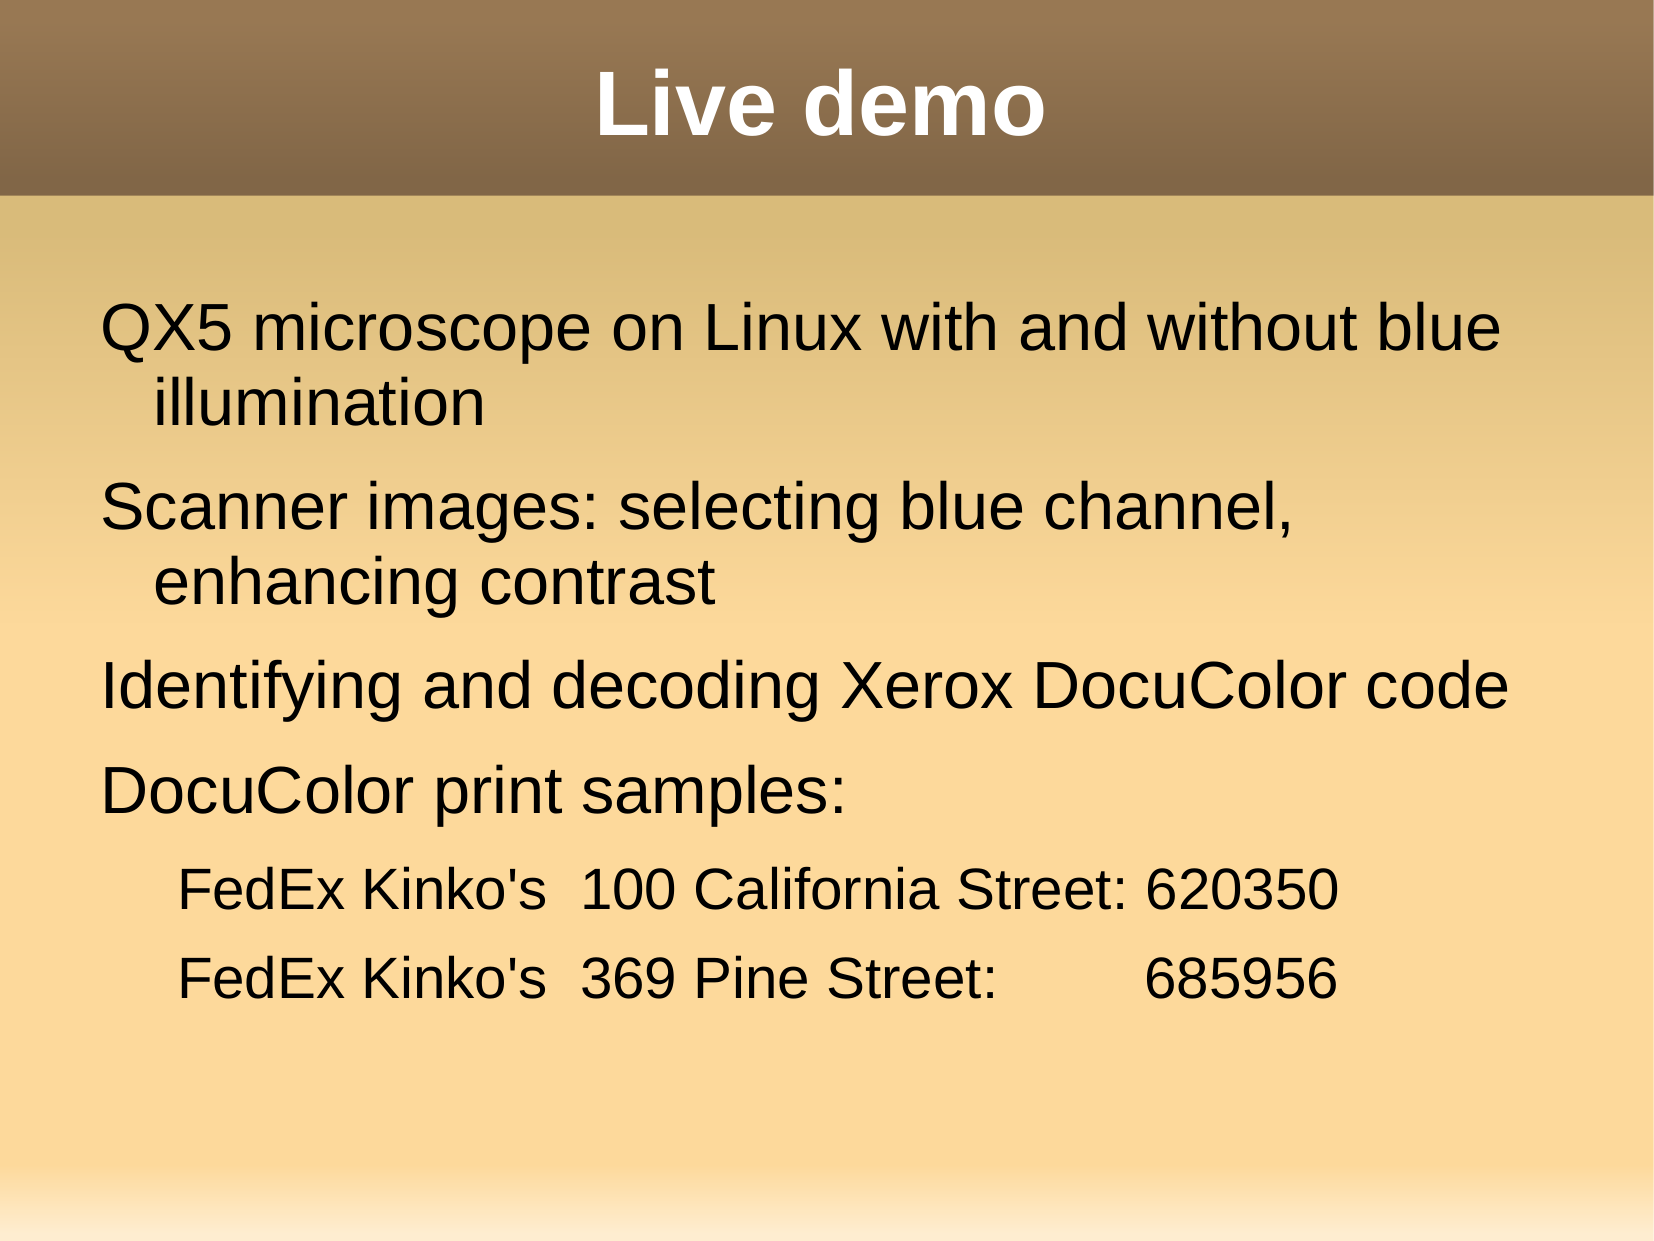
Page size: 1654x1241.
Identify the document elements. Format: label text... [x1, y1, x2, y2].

title Live demo [76, 0, 1565, 208]
picture [0, 0, 1654, 1241]
list QX5 microscope on Linux with and without blue illumination Scanner images: selecting blue channel, enhancing contrast Identifying and decoding Xerox DocuColor code DocuColor print samples: FedEx Kinko's 100 California Street: 620350 FedEx Kinko's 369 Pine Street: 685956 [82, 290, 1571, 1112]
